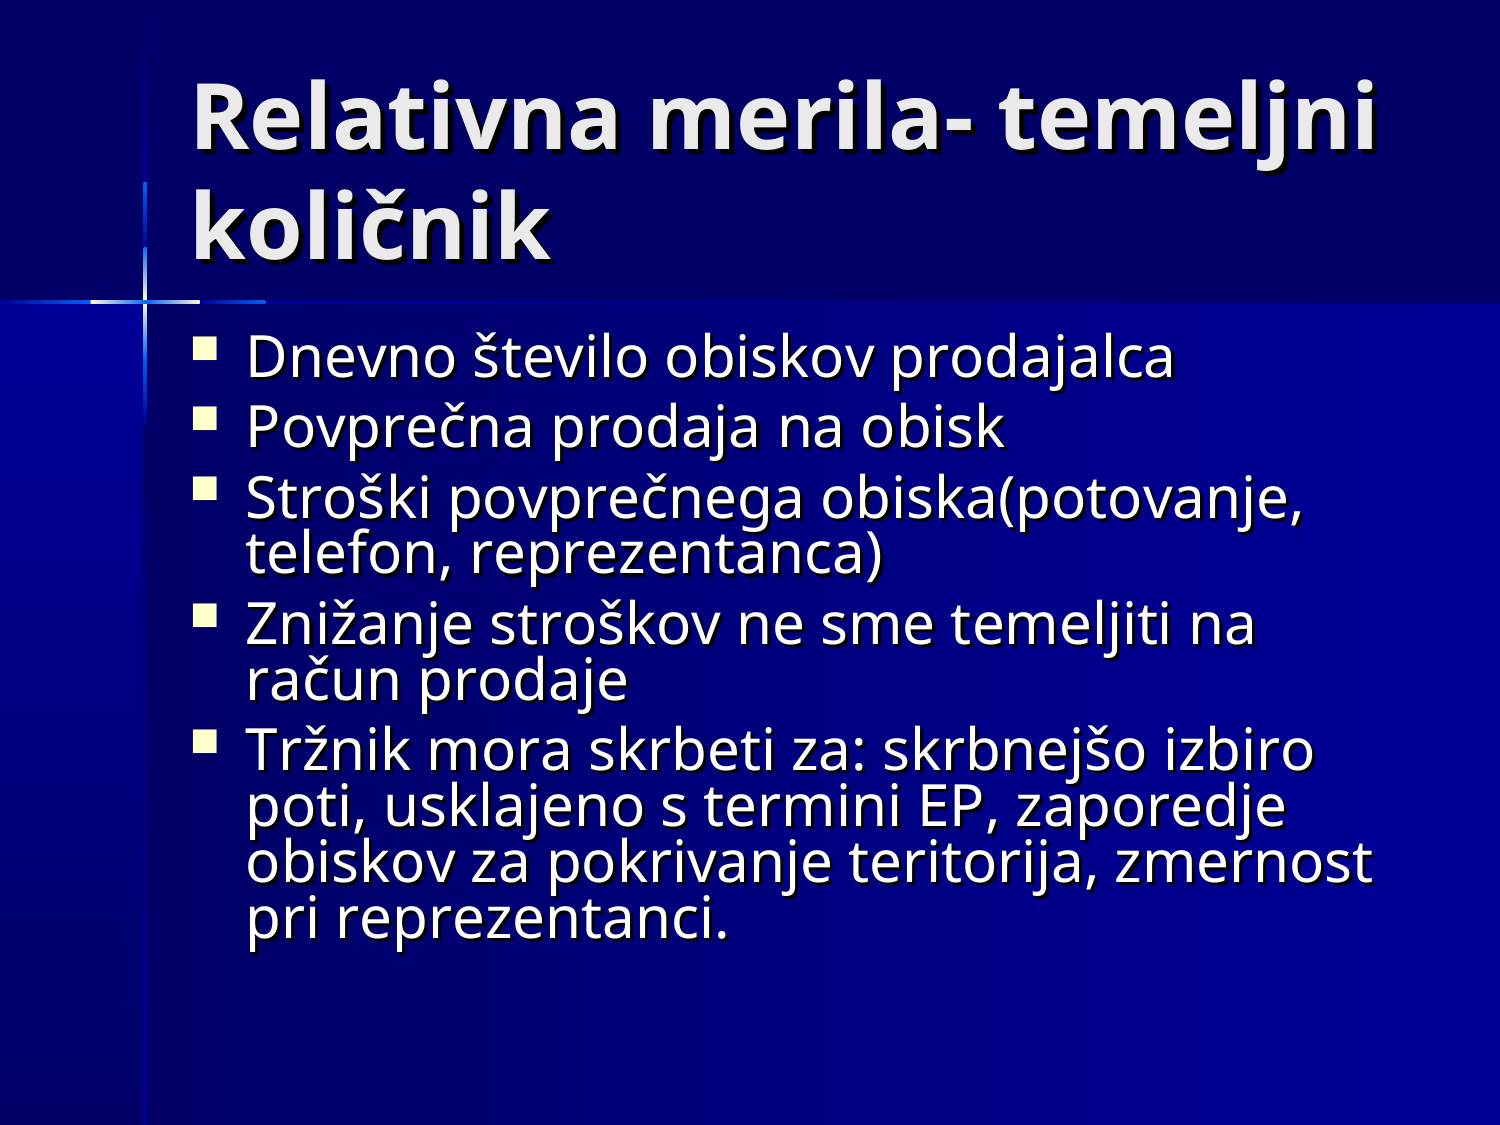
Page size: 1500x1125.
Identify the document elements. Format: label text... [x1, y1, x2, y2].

list Dnevno število obiskov prodajalca Povprečna prodaja na obisk Stroški povprečnega obiska(potovanje, telefon, reprezentanca) Znižanje stroškov ne sme temeljiti na račun prodaje Tržnik mora skrbeti za: skrbnejšo izbiro poti, usklajeno s termini EP, zaporedje obiskov za pokrivanje teritorija, zmernost pri reprezentanci. [174, 324, 1413, 1001]
title Relativna merila- temeljni količnik [174, 49, 1413, 286]
